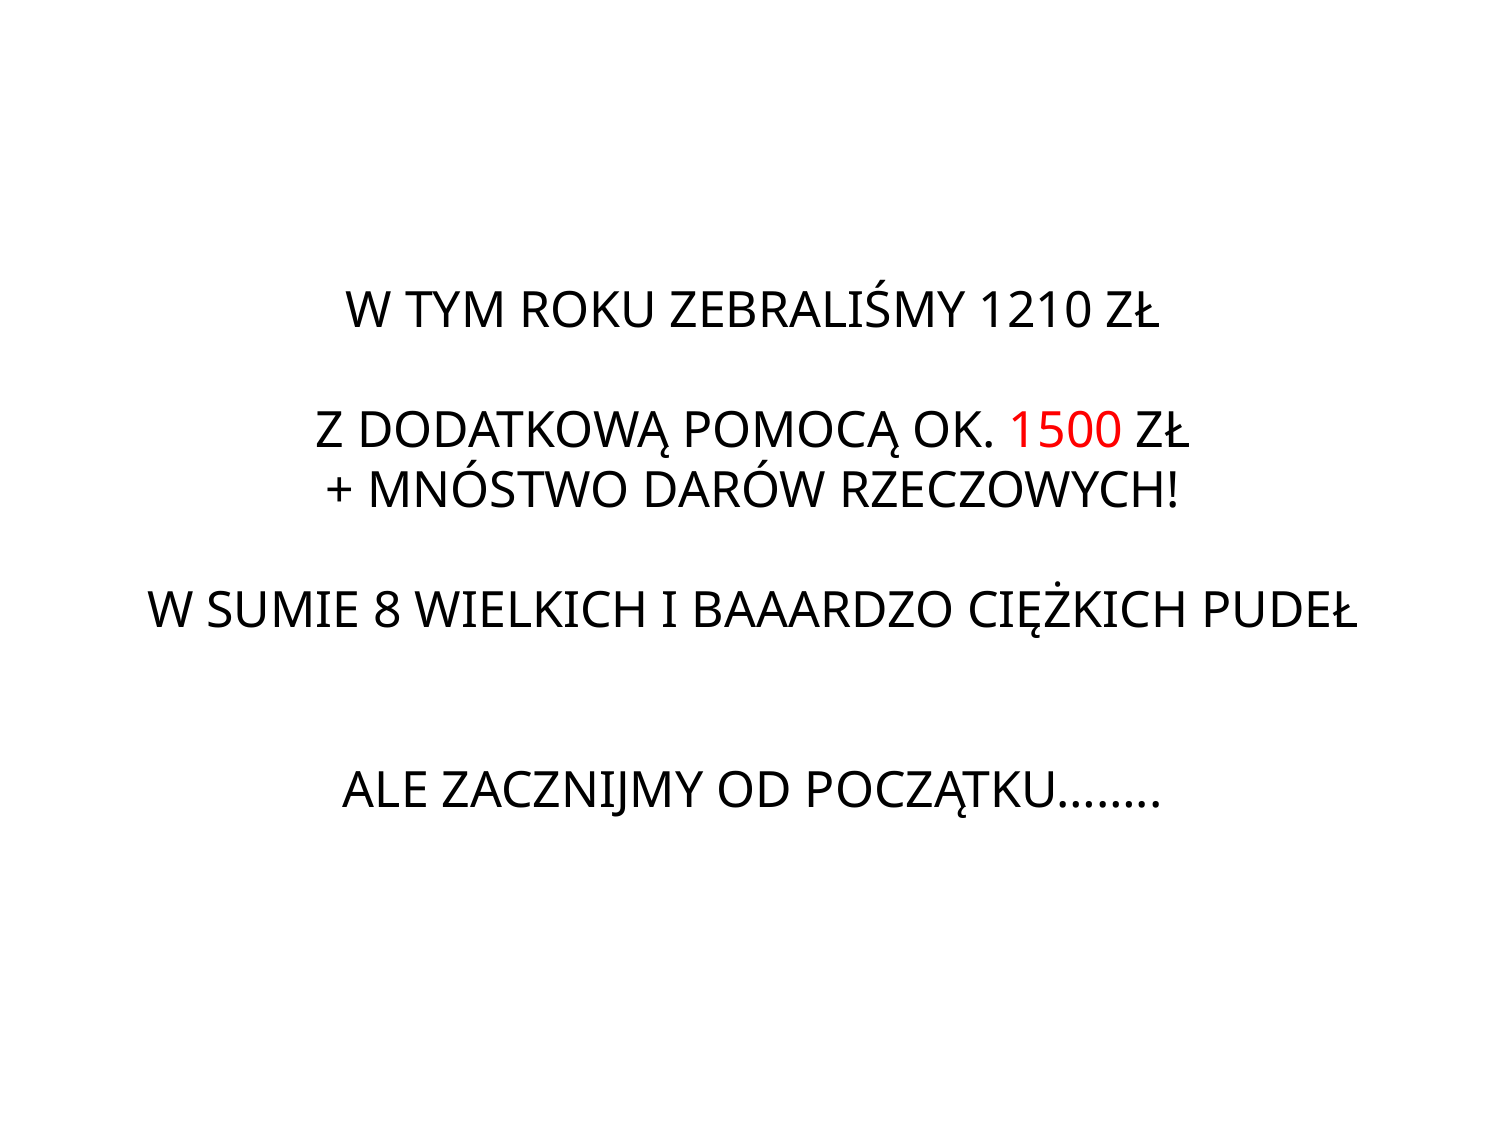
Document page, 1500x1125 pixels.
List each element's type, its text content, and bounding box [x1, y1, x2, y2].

text_box W TYM ROKU ZEBRALIŚMY 1210 ZŁ Z DODATKOWĄ POMOCĄ OK. 1500 ZŁ + MNÓSTWO DARÓW RZECZOWYCH! W SUMIE 8 WIELKICH I BAAARDZO CIĘŻKICH PUDEŁ ALE ZACZNIJMY OD POCZĄTKU…….. [6, 269, 1500, 830]
